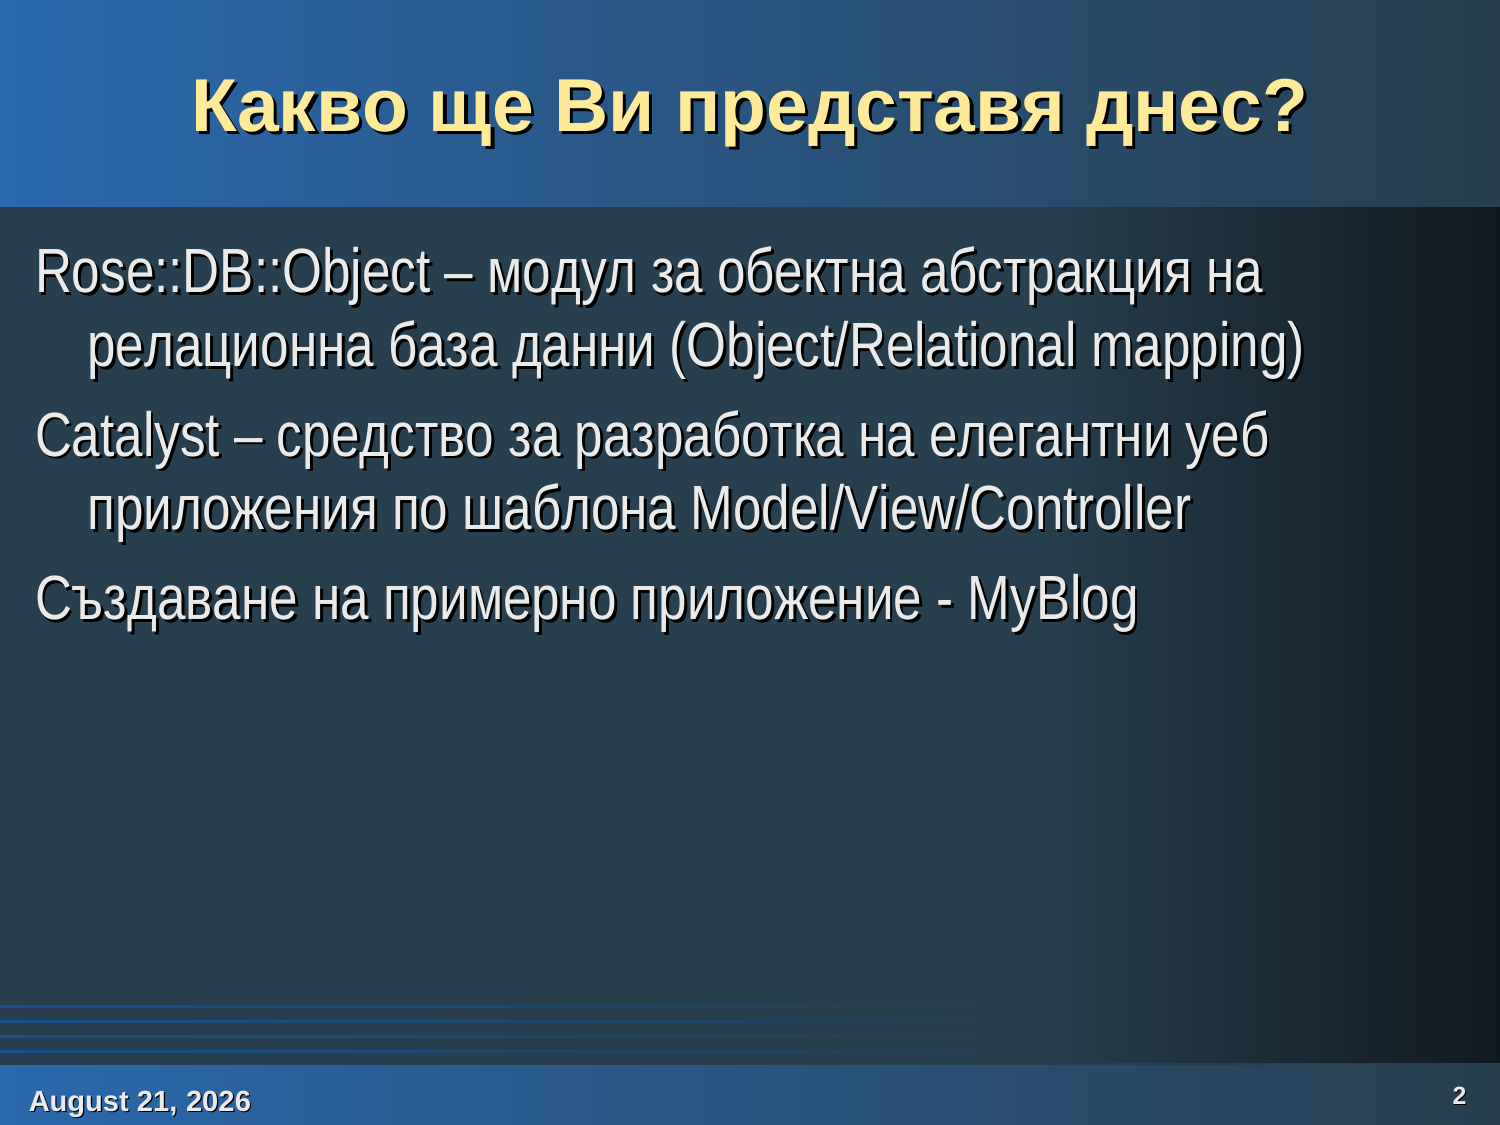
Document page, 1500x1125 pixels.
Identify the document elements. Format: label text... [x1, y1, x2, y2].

title Какво ще Ви представя днес? [13, 8, 1487, 197]
list Rose::DB::Object – модул за обектна абстракция на релационна база данни (Object/Relational mapping) Catalyst – средство за разработка на елегантни уеб приложения по шаблона Model/View/Controller Създаване на примерно приложение - MyBlog [31, 232, 1469, 1065]
